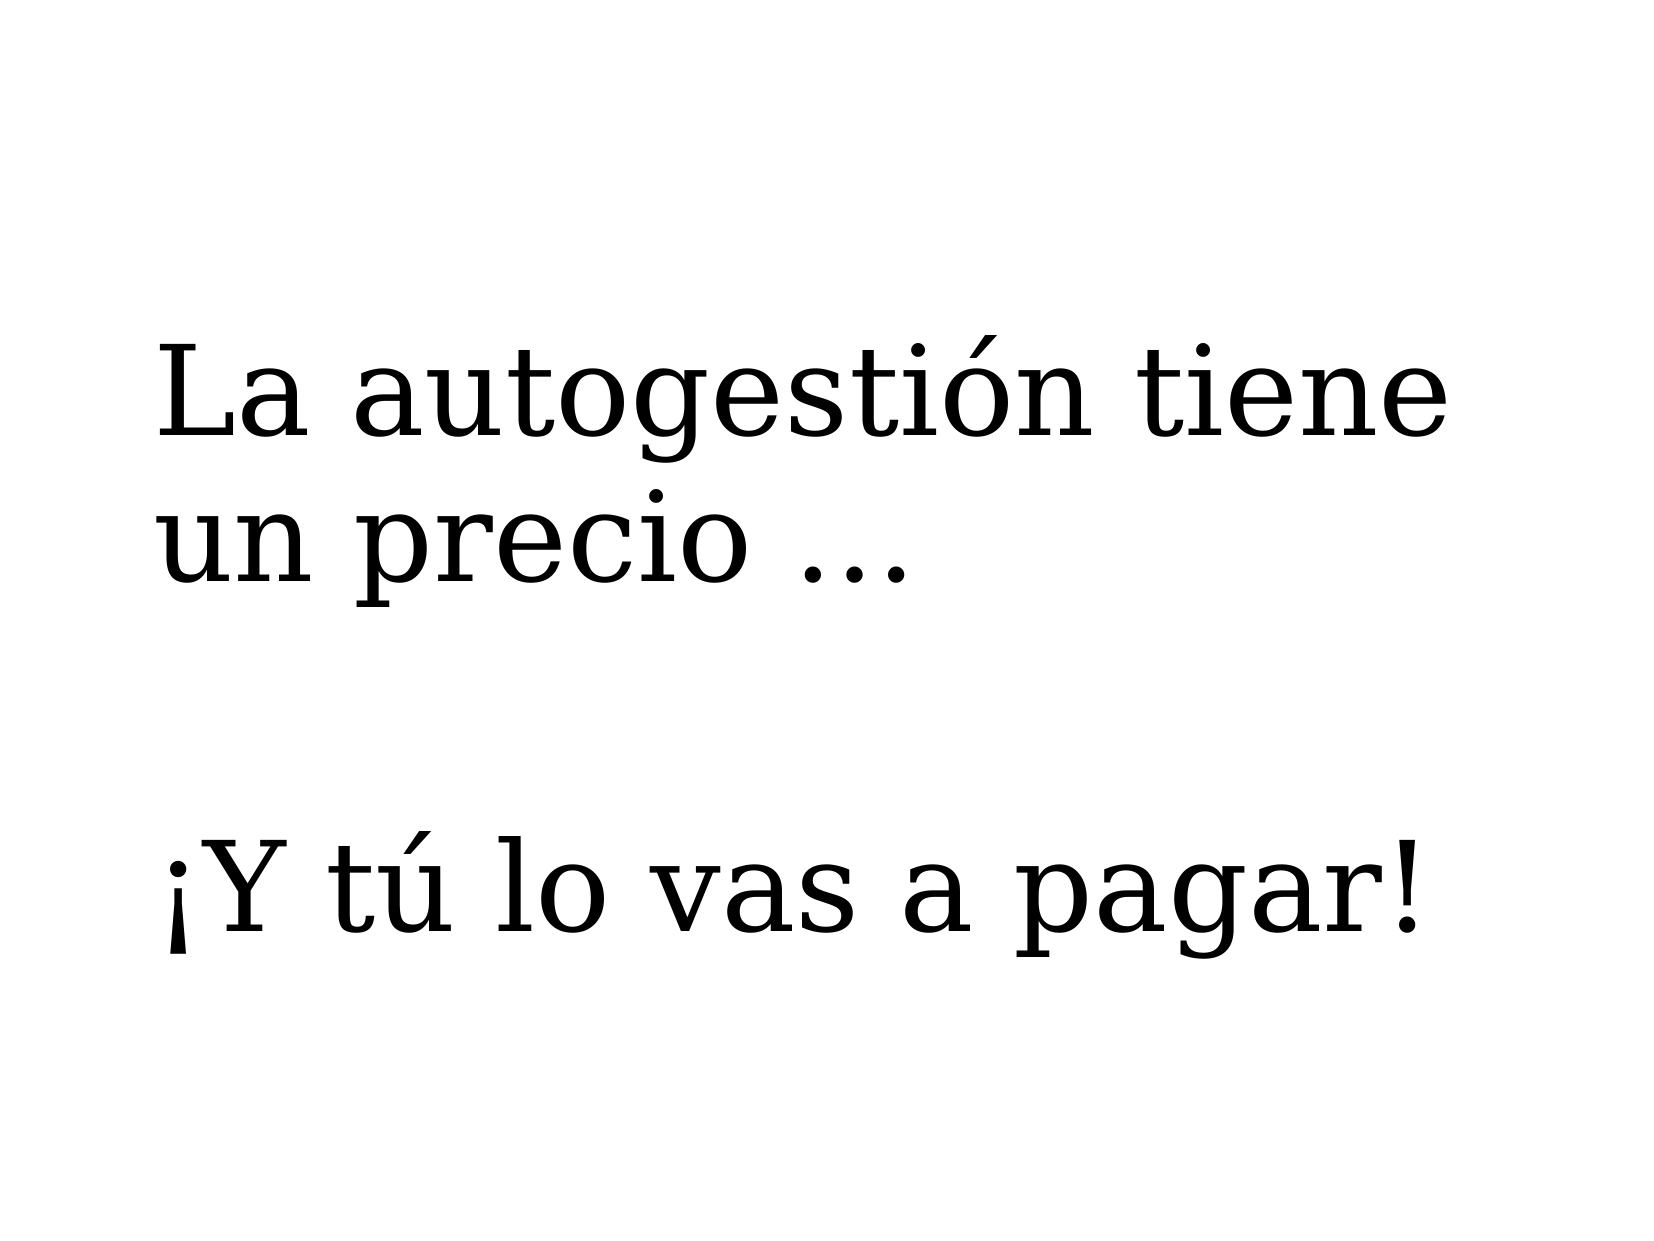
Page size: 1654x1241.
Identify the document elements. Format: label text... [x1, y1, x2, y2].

list La autogestión tiene un precio … ¡Y tú lo vas a pagar! [82, 319, 1571, 1139]
